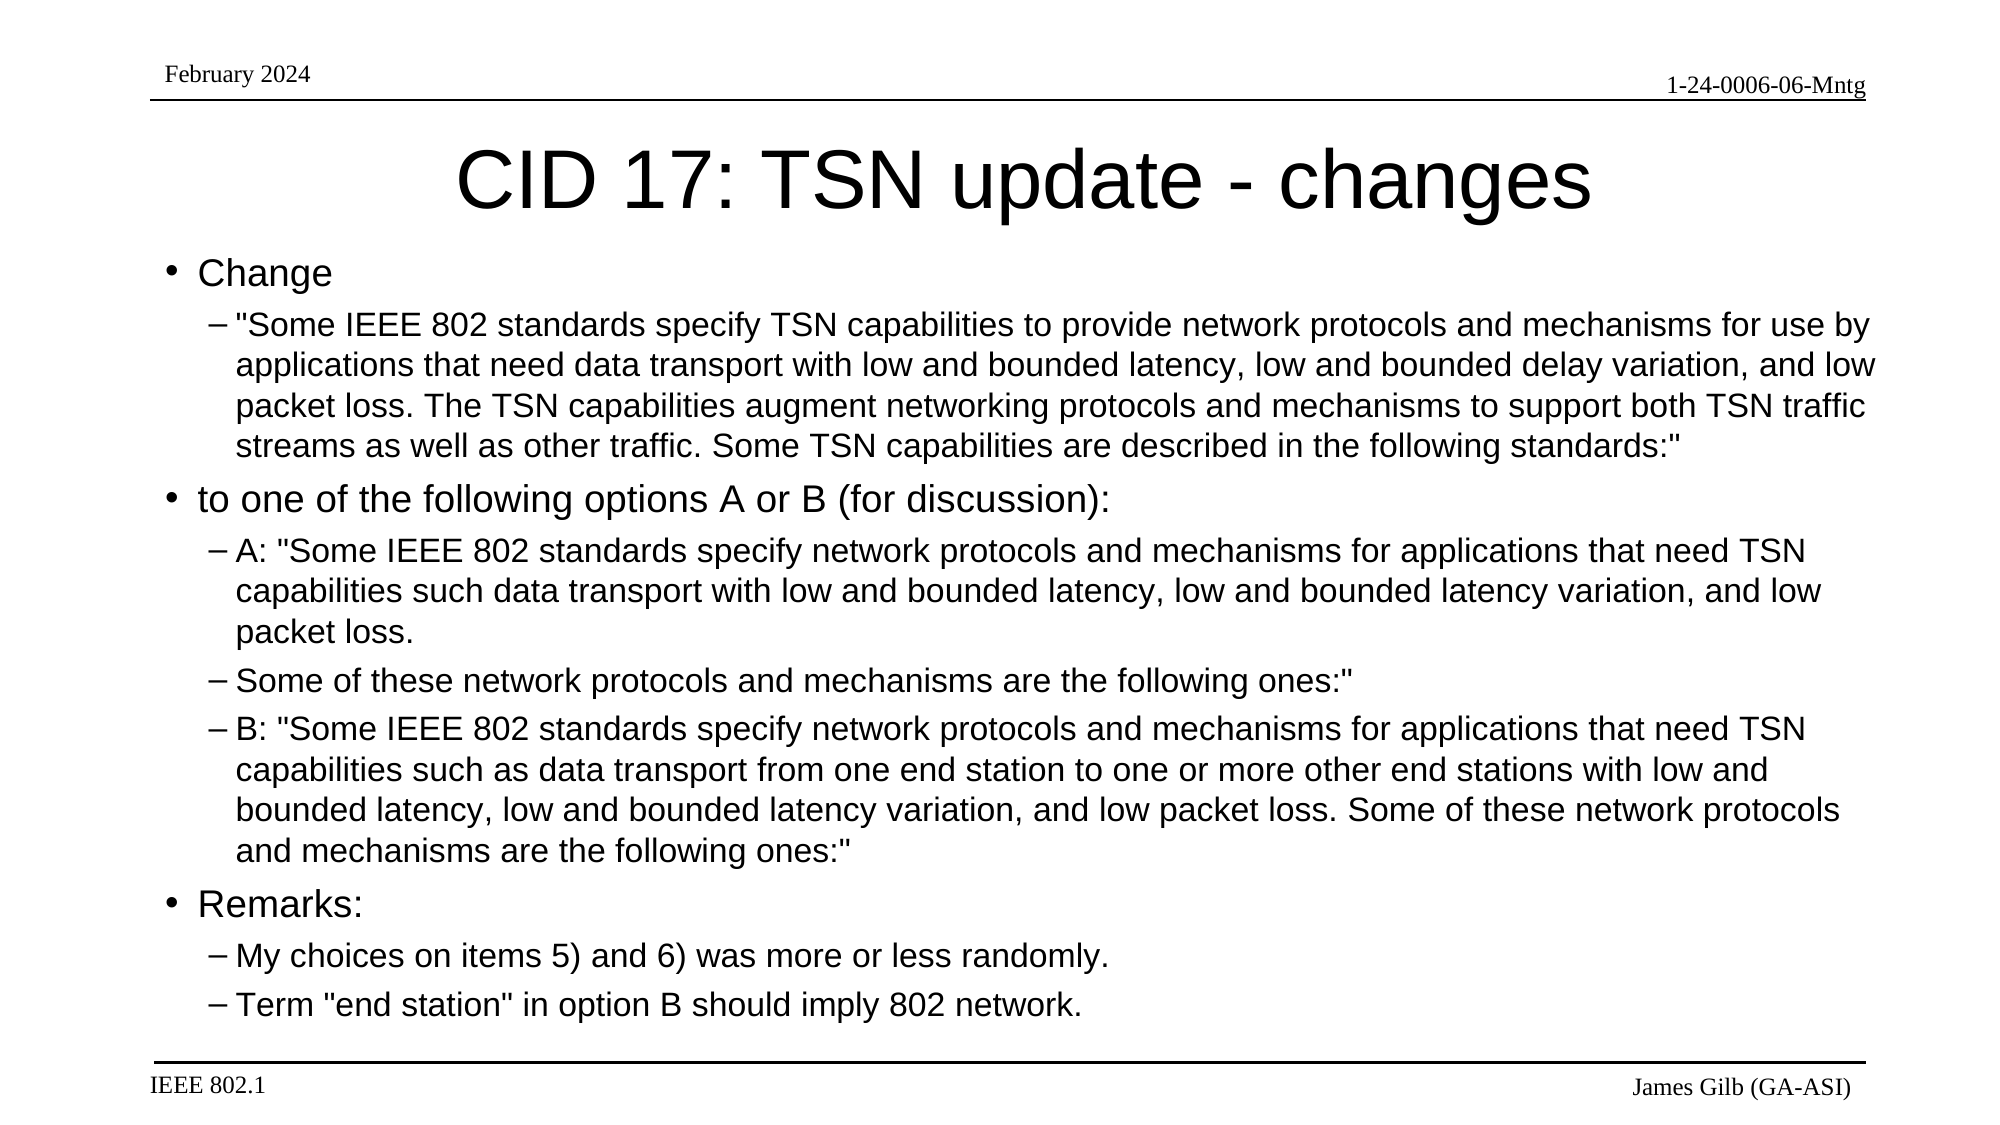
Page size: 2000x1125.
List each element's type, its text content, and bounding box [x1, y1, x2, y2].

title CID 17: TSN update - changes [149, 112, 1900, 238]
list Change "Some IEEE 802 standards specify TSN capabilities to provide network protocols and mechanisms for use by applications that need data transport with low and bounded latency, low and bounded delay variation, and low packet loss. The TSN capabilities augment networking protocols and mechanisms to support both TSN traffic streams as well as other traffic. Some TSN capabilities are described in the following standards:" to one of the following options A or B (for discussion): A: "Some IEEE 802 standards specify network protocols and mechanisms for applications that need TSN capabilities such data transport with low and bounded latency, low and bounded latency variation, and low packet loss. Some of these network protocols and mechanisms are the following ones:" B: "Some IEEE 802 standards specify network protocols and mechanisms for applications that need TSN capabilities such as data transport from one end station to one or more other end stations with low and bounded latency, low and bounded latency variation, and low packet loss. Some of these network protocols and mechanisms are the following ones:" Remarks: My choices on items 5) and 6) was more or less randomly. Term "end station" in option B should imply 802 network. [149, 239, 1900, 1051]
